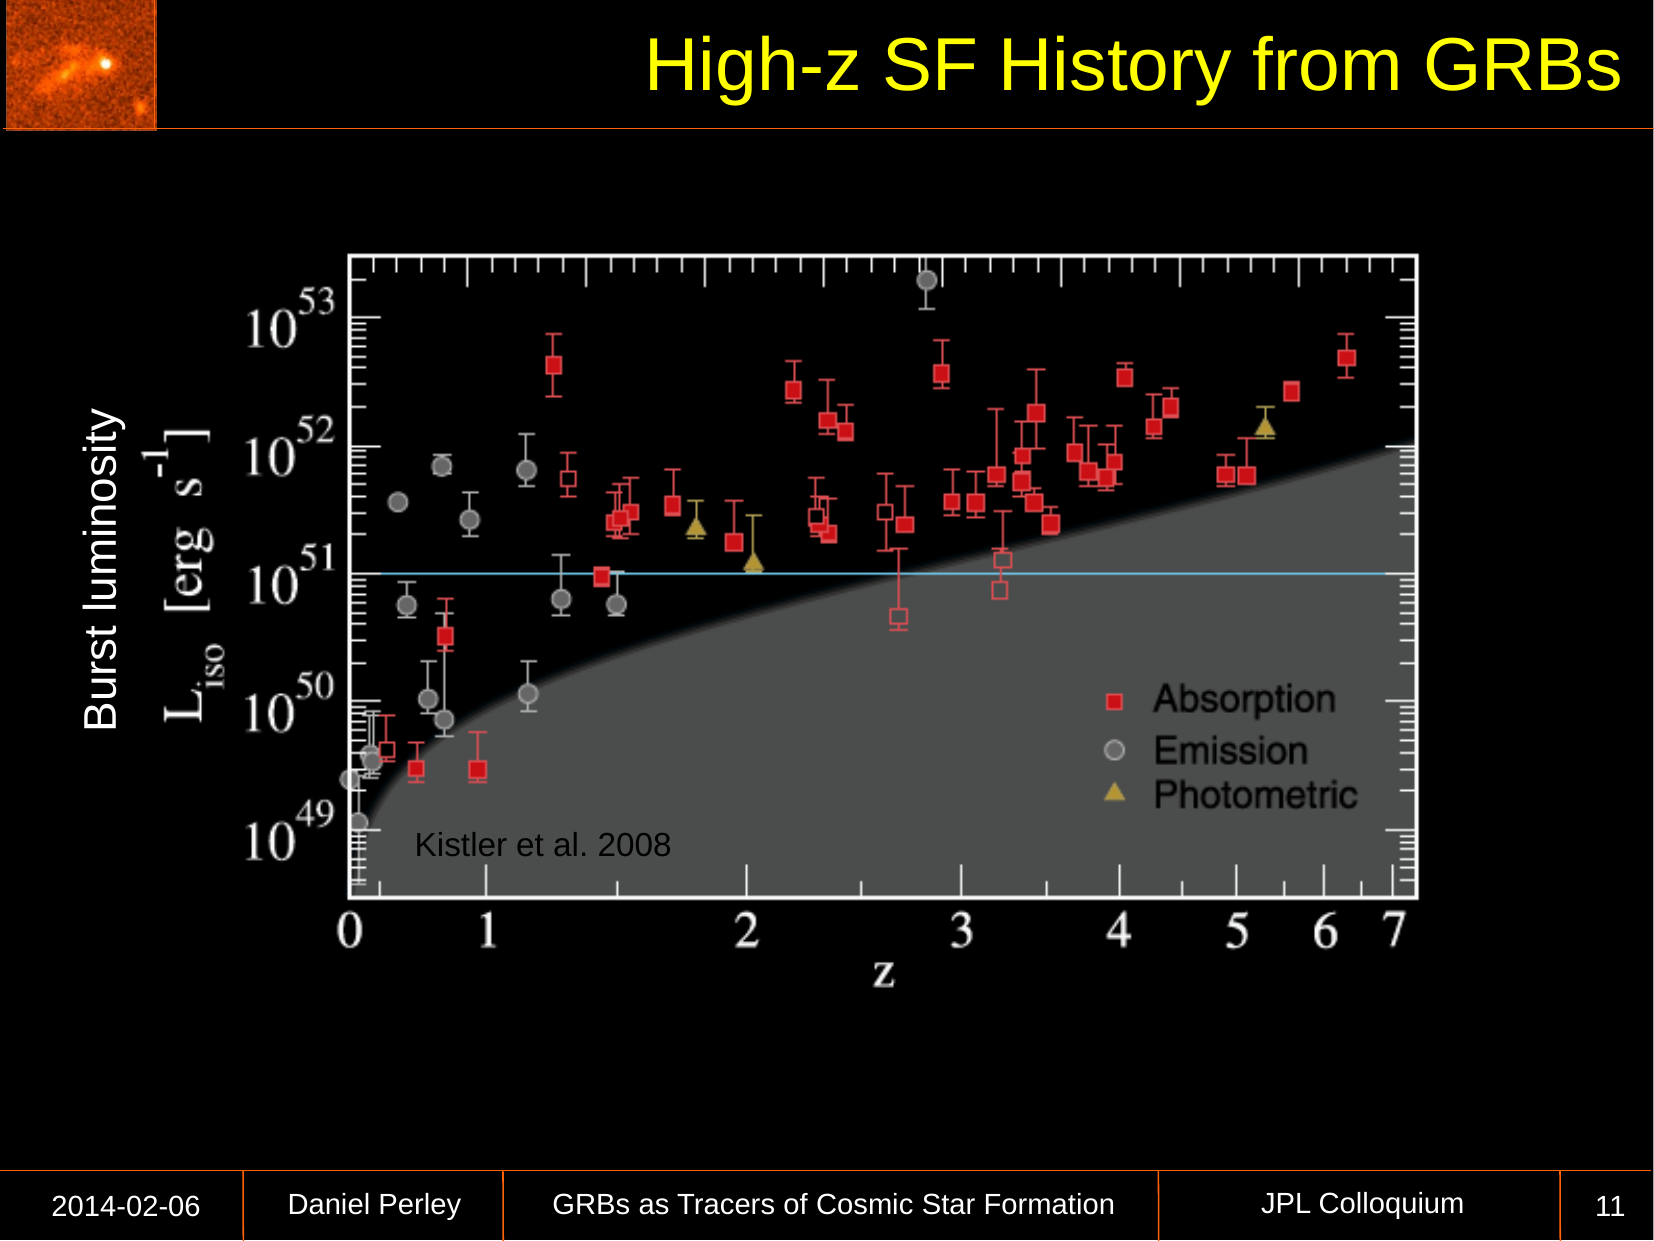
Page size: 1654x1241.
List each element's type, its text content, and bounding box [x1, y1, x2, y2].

picture [7, 0, 154, 128]
title High-z SF History from GRBs [187, 21, 1624, 108]
text_box Burst luminosity [64, 307, 137, 833]
text_box Kistler et al. 2008 [396, 816, 772, 875]
picture [125, 248, 1463, 1013]
